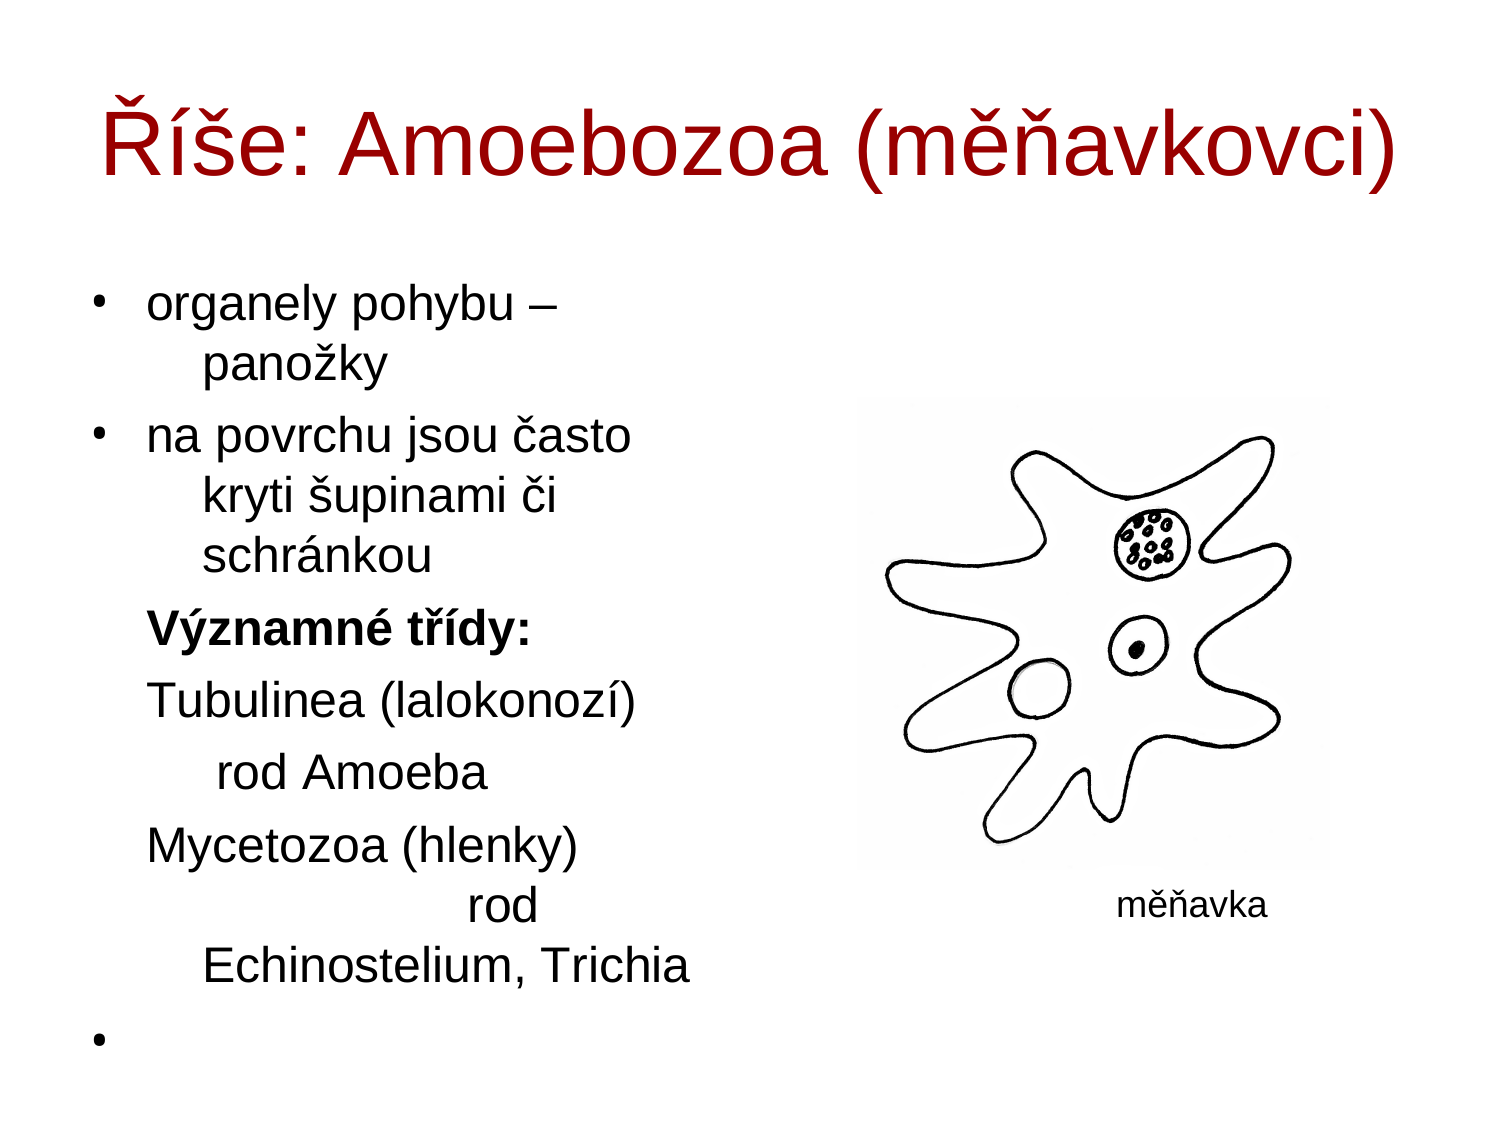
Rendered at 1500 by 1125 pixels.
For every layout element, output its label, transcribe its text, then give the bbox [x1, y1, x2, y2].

list organely pohybu – panožky na povrchu jsou často kryti šupinami či schránkou Významné třídy: Tubulinea (lalokonozí) rod Amoeba Mycetozoa (hlenky) rod Echinostelium, Trichia [75, 262, 738, 1005]
picture [857, 397, 1330, 870]
text_box měňavka [1101, 872, 1284, 934]
title Říše: Amoebozoa (měňavkovci) [75, 45, 1426, 233]
